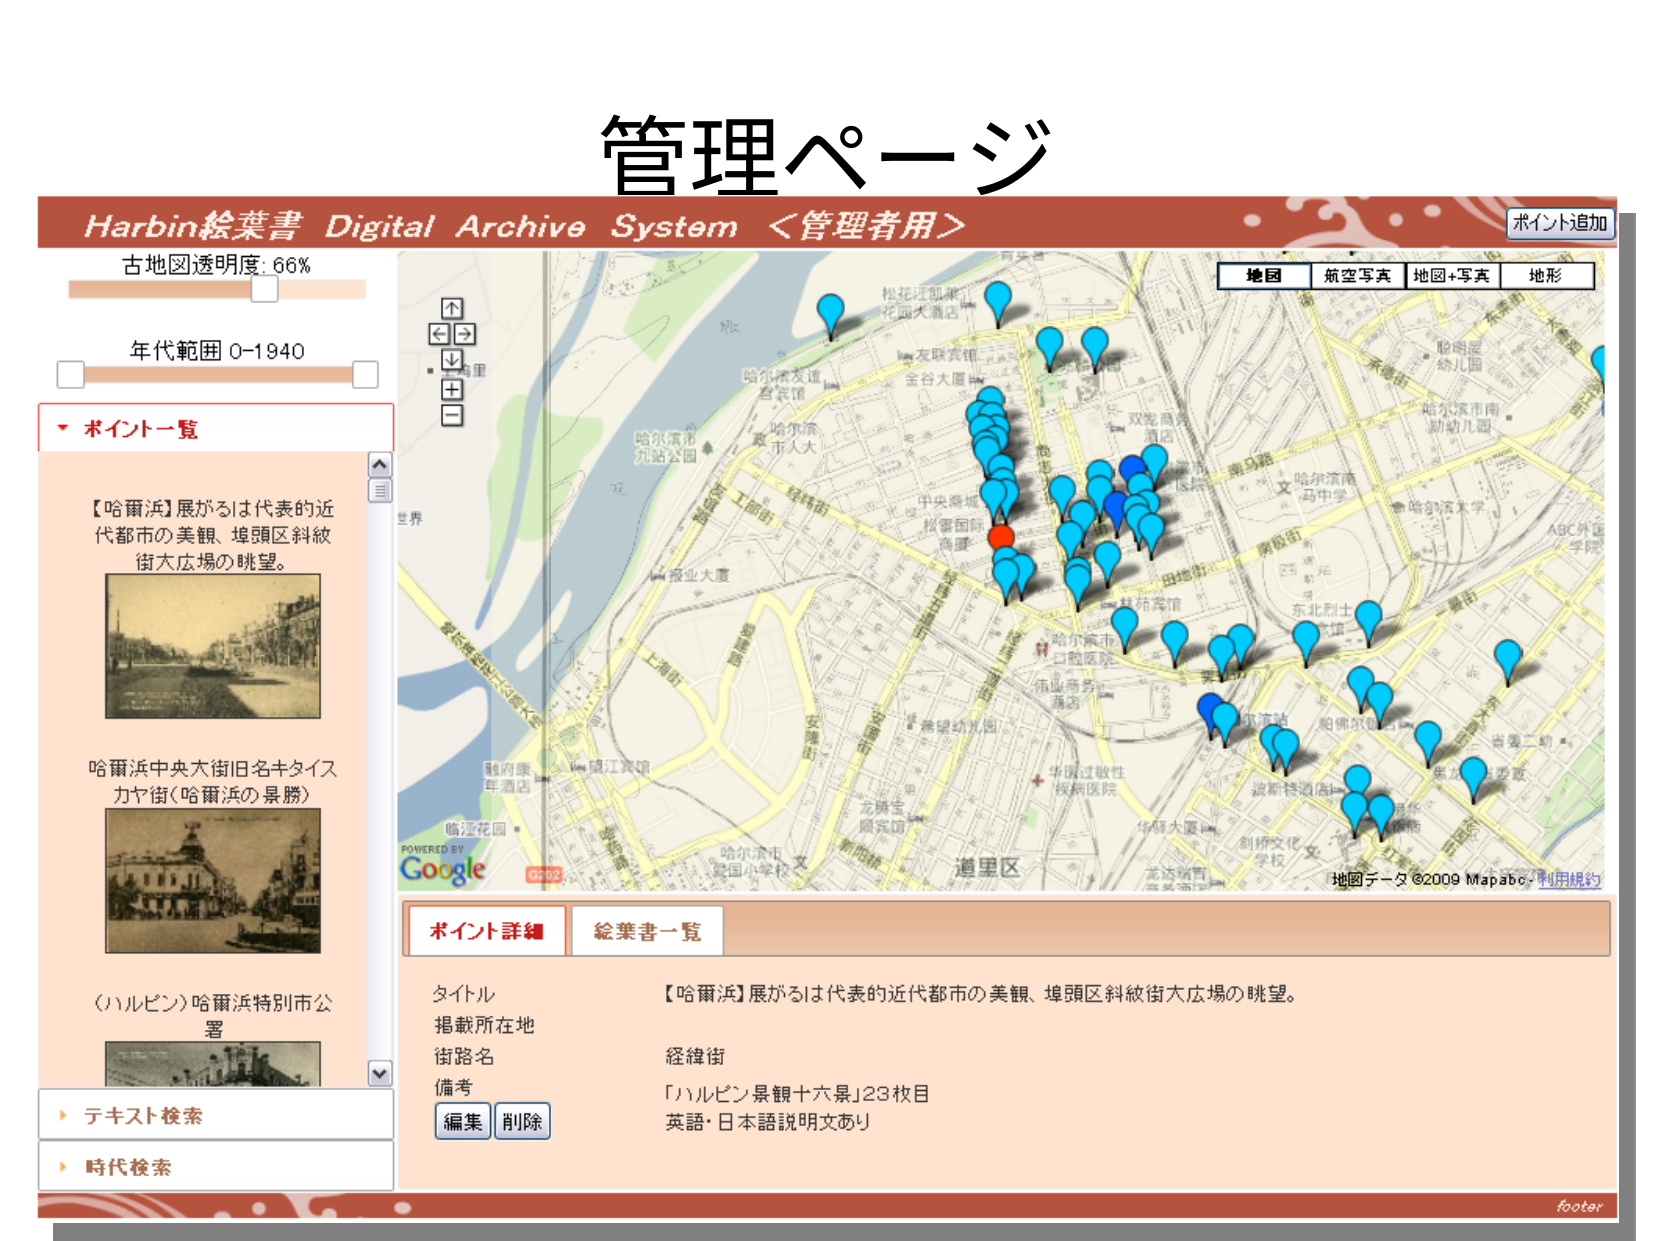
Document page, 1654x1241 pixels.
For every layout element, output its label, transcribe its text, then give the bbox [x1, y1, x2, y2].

picture [35, 195, 1619, 1223]
title 管理ページ [82, 56, 1571, 195]
